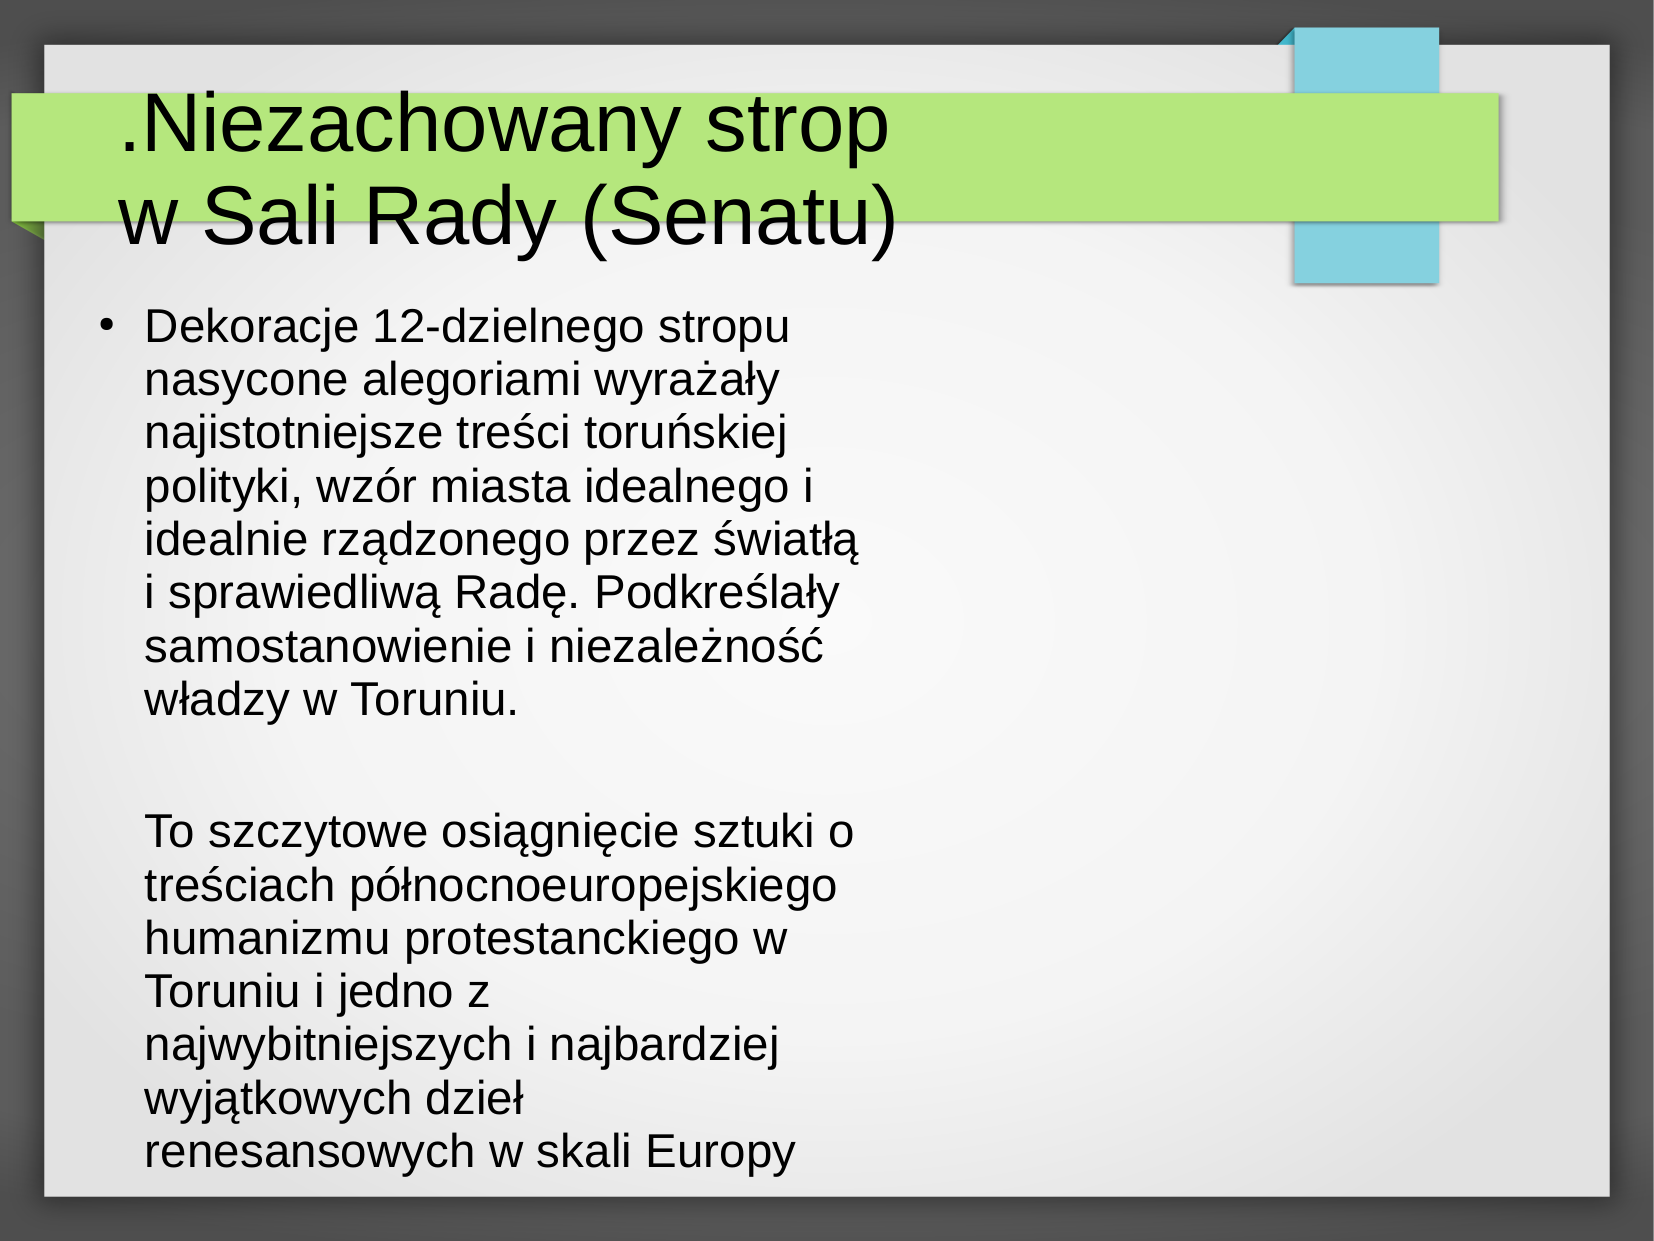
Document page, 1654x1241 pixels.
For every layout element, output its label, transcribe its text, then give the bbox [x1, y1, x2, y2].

list Dekoracje 12-dzielnego stropu nasycone alegoriami wyrażały najistotniejsze treści toruńskiej polityki, wzór miasta idealnego i idealnie rządzonego przez światłą i sprawiedliwą Radę. Podkreślały samostanowienie i niezależność władzy w Toruniu. To szczytowe osiągnięcie sztuki o treściach północnoeuropejskiego humanizmu protestanckiego w Toruniu i jedno z najwybitniejszych i najbardziej wyjątkowych dzieł renesansowych w skali Europy [82, 299, 863, 1205]
picture [0, 0, 1654, 1241]
title .Niezachowany strop w Sali Rady (Senatu) [118, 66, 981, 272]
